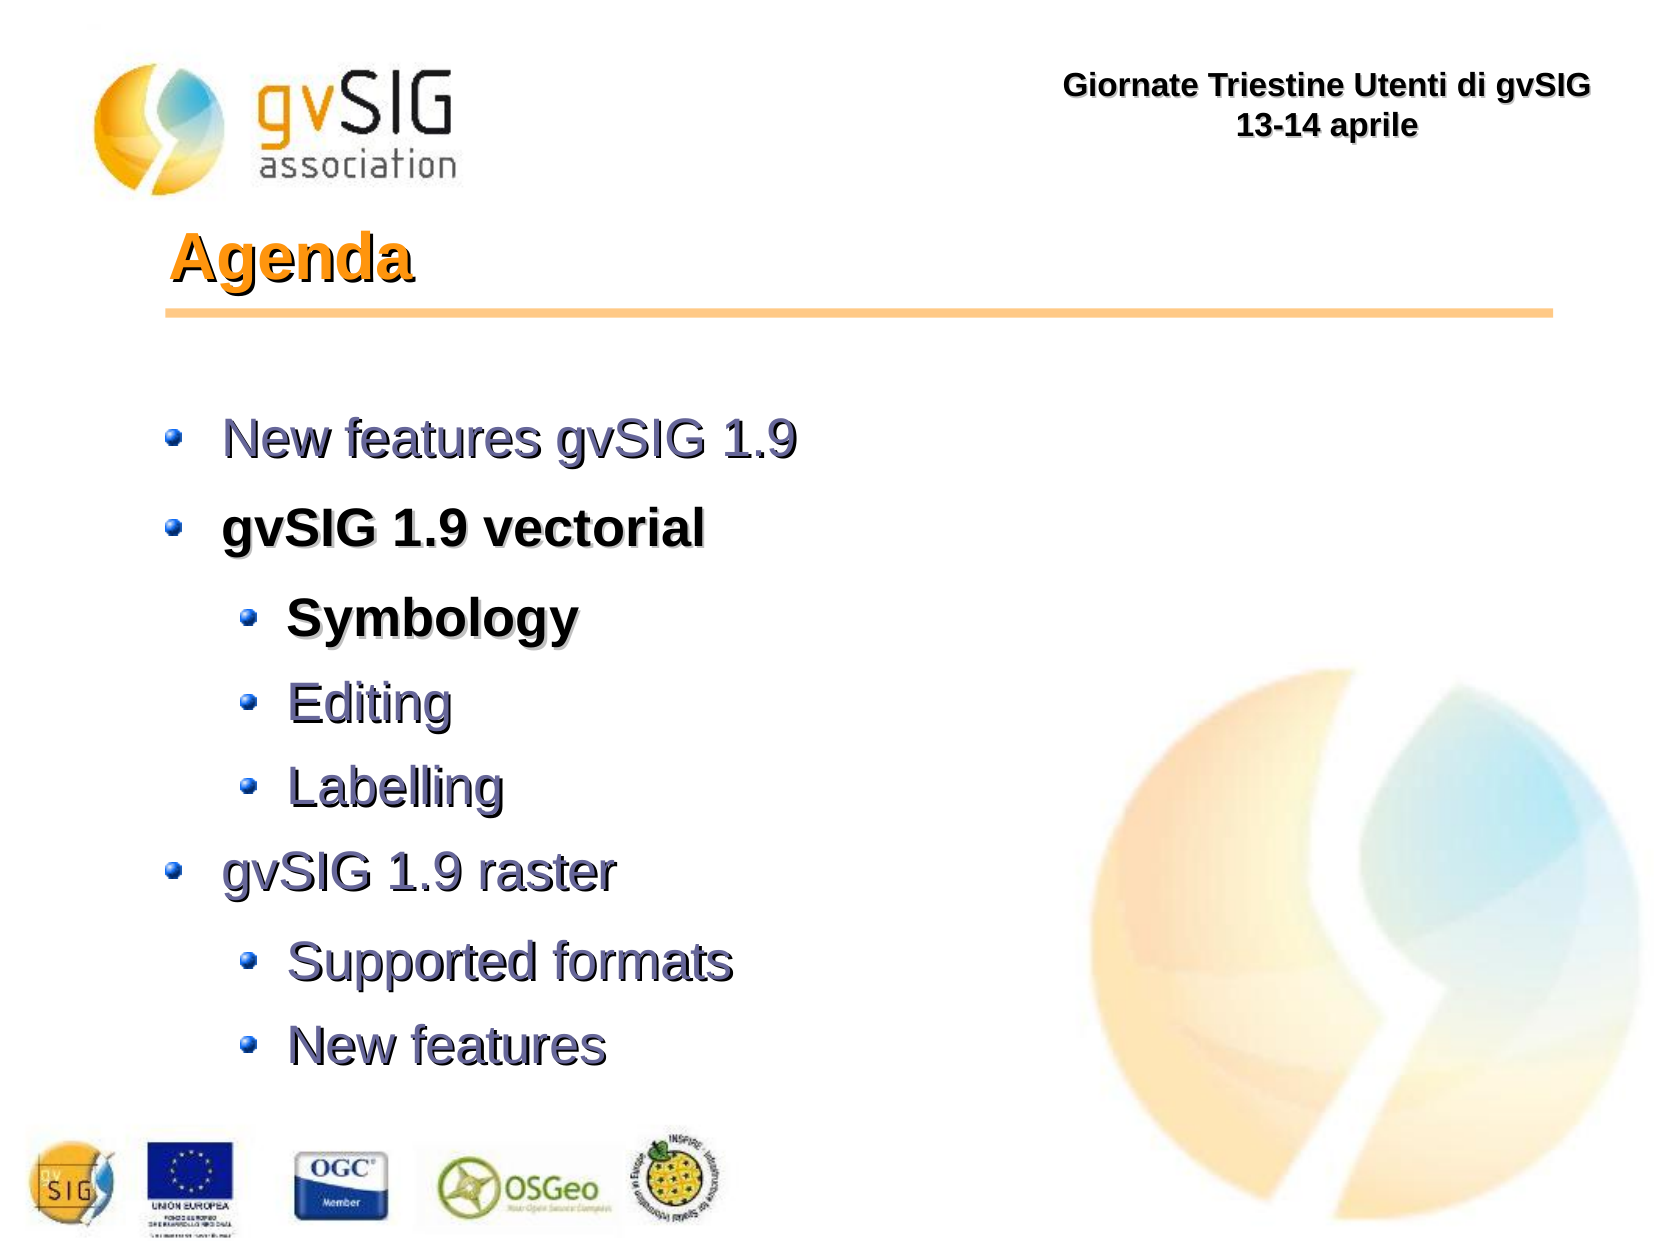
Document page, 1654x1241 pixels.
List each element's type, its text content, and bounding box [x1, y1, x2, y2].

list New features gvSIG 1.9 gvSIG 1.9 vectorial Symbology Editing Labelling gvSIG 1.9 raster Supported formats New features [165, 407, 1359, 1063]
text_box Agenda [153, 211, 569, 302]
picture [1, 0, 1654, 1241]
